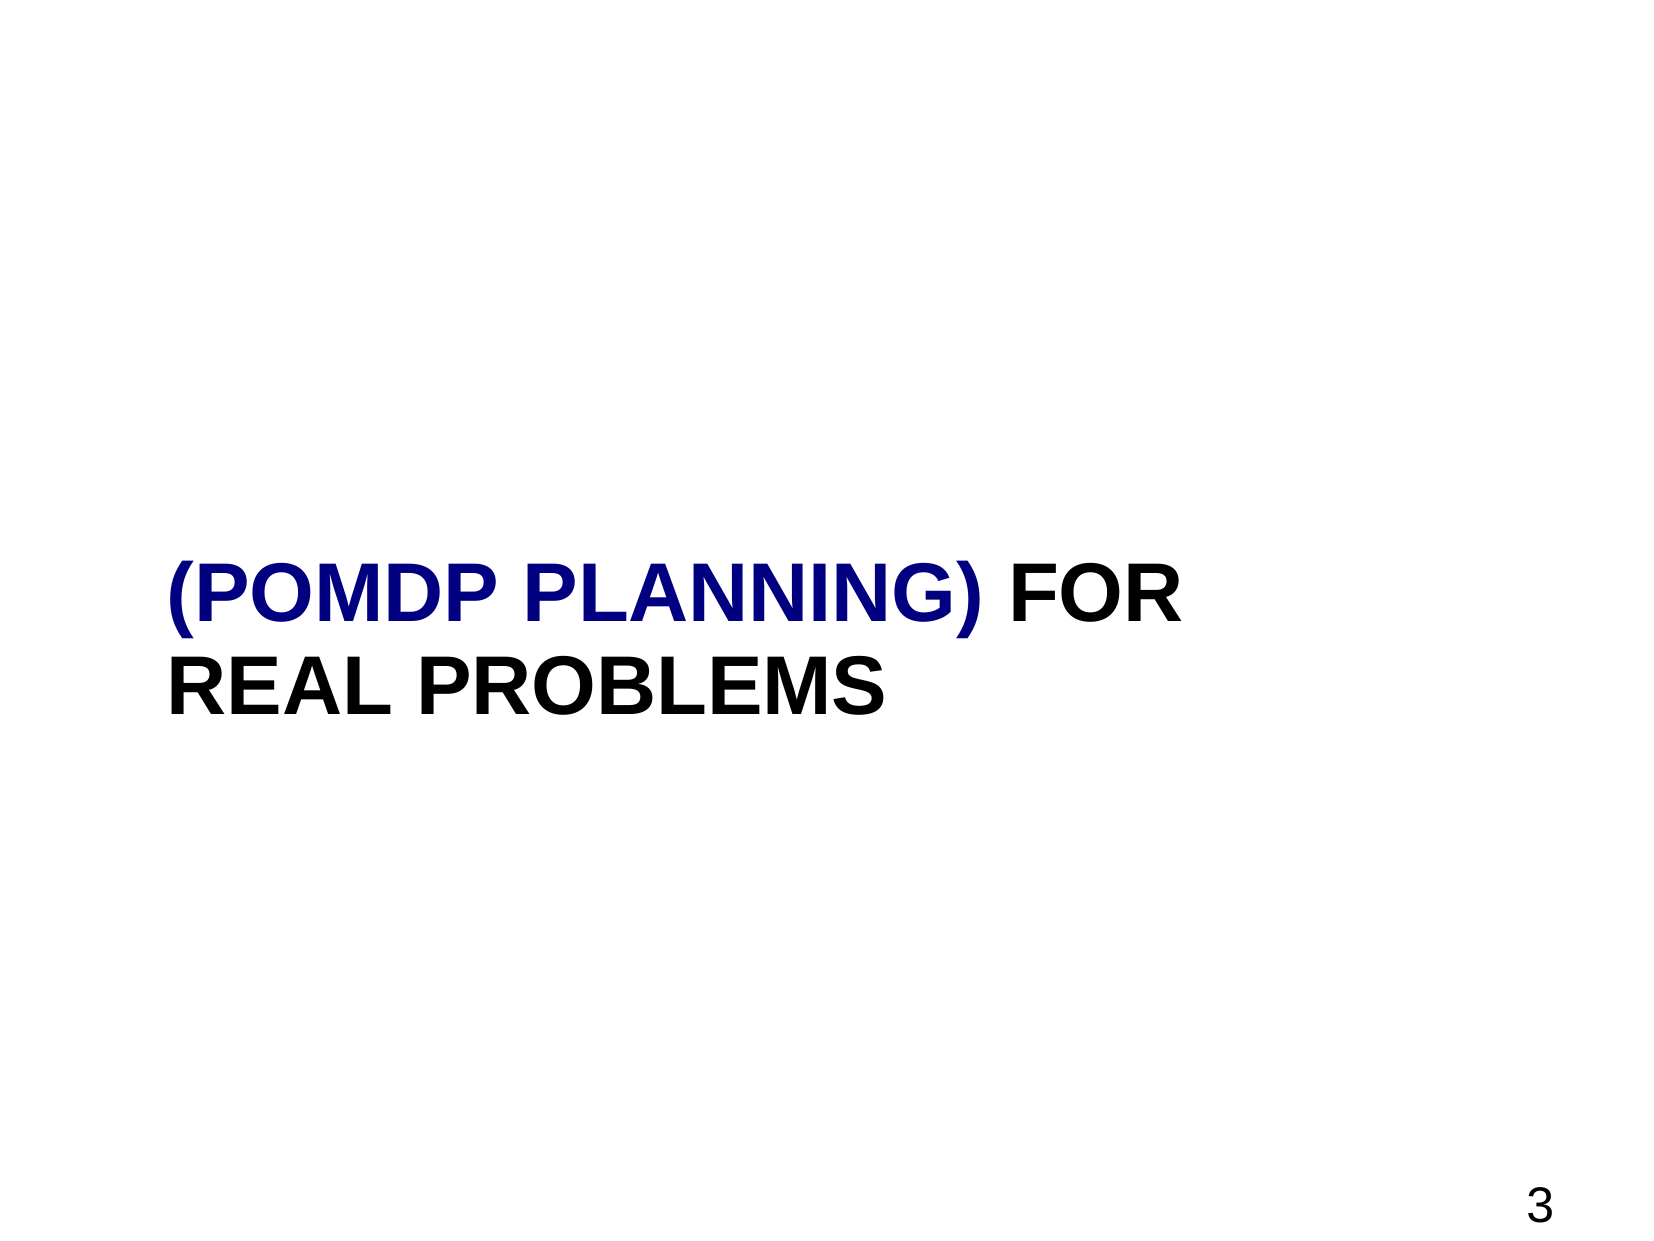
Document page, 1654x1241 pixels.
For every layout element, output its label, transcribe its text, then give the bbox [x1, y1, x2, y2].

text_box (POMDP PLANNING) FOR REAL PROBLEMS [152, 539, 1200, 741]
